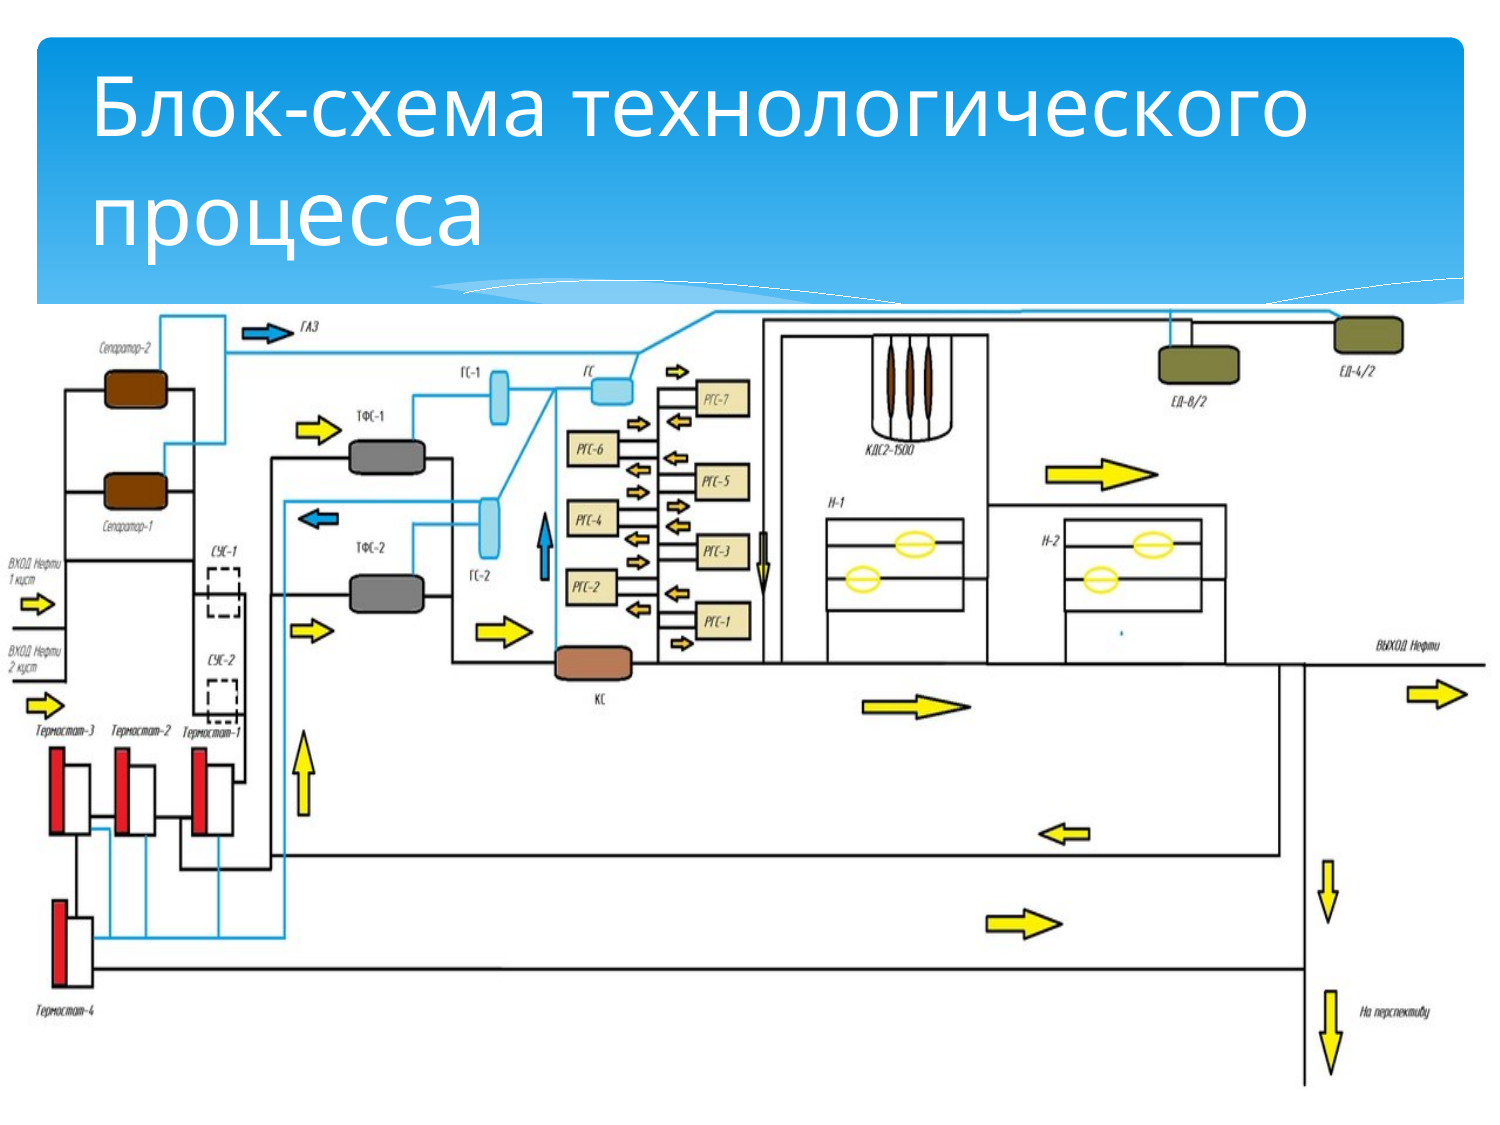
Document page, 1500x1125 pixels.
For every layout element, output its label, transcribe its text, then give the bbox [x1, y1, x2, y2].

picture [0, 304, 1500, 1125]
title Блок-схема технологического процесса [75, 40, 1426, 277]
